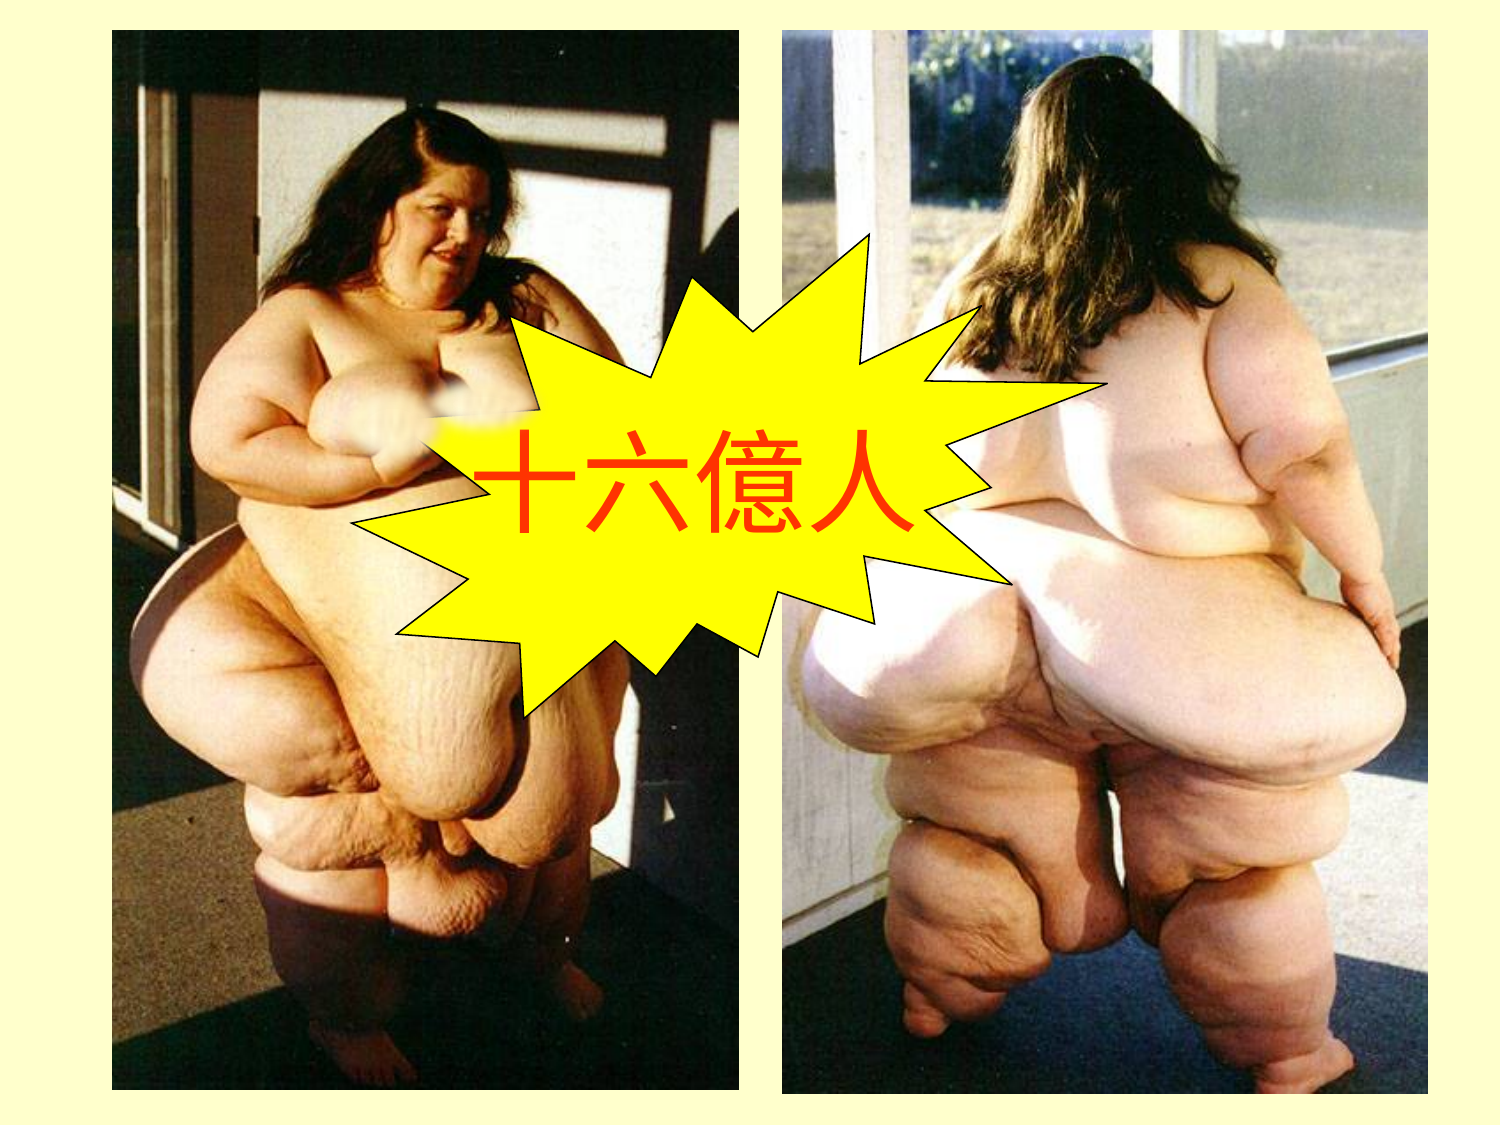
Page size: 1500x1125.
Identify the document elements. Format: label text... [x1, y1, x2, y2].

text_box 十六億人 [351, 234, 1108, 719]
picture [112, 30, 739, 1090]
picture [782, 30, 1428, 1094]
